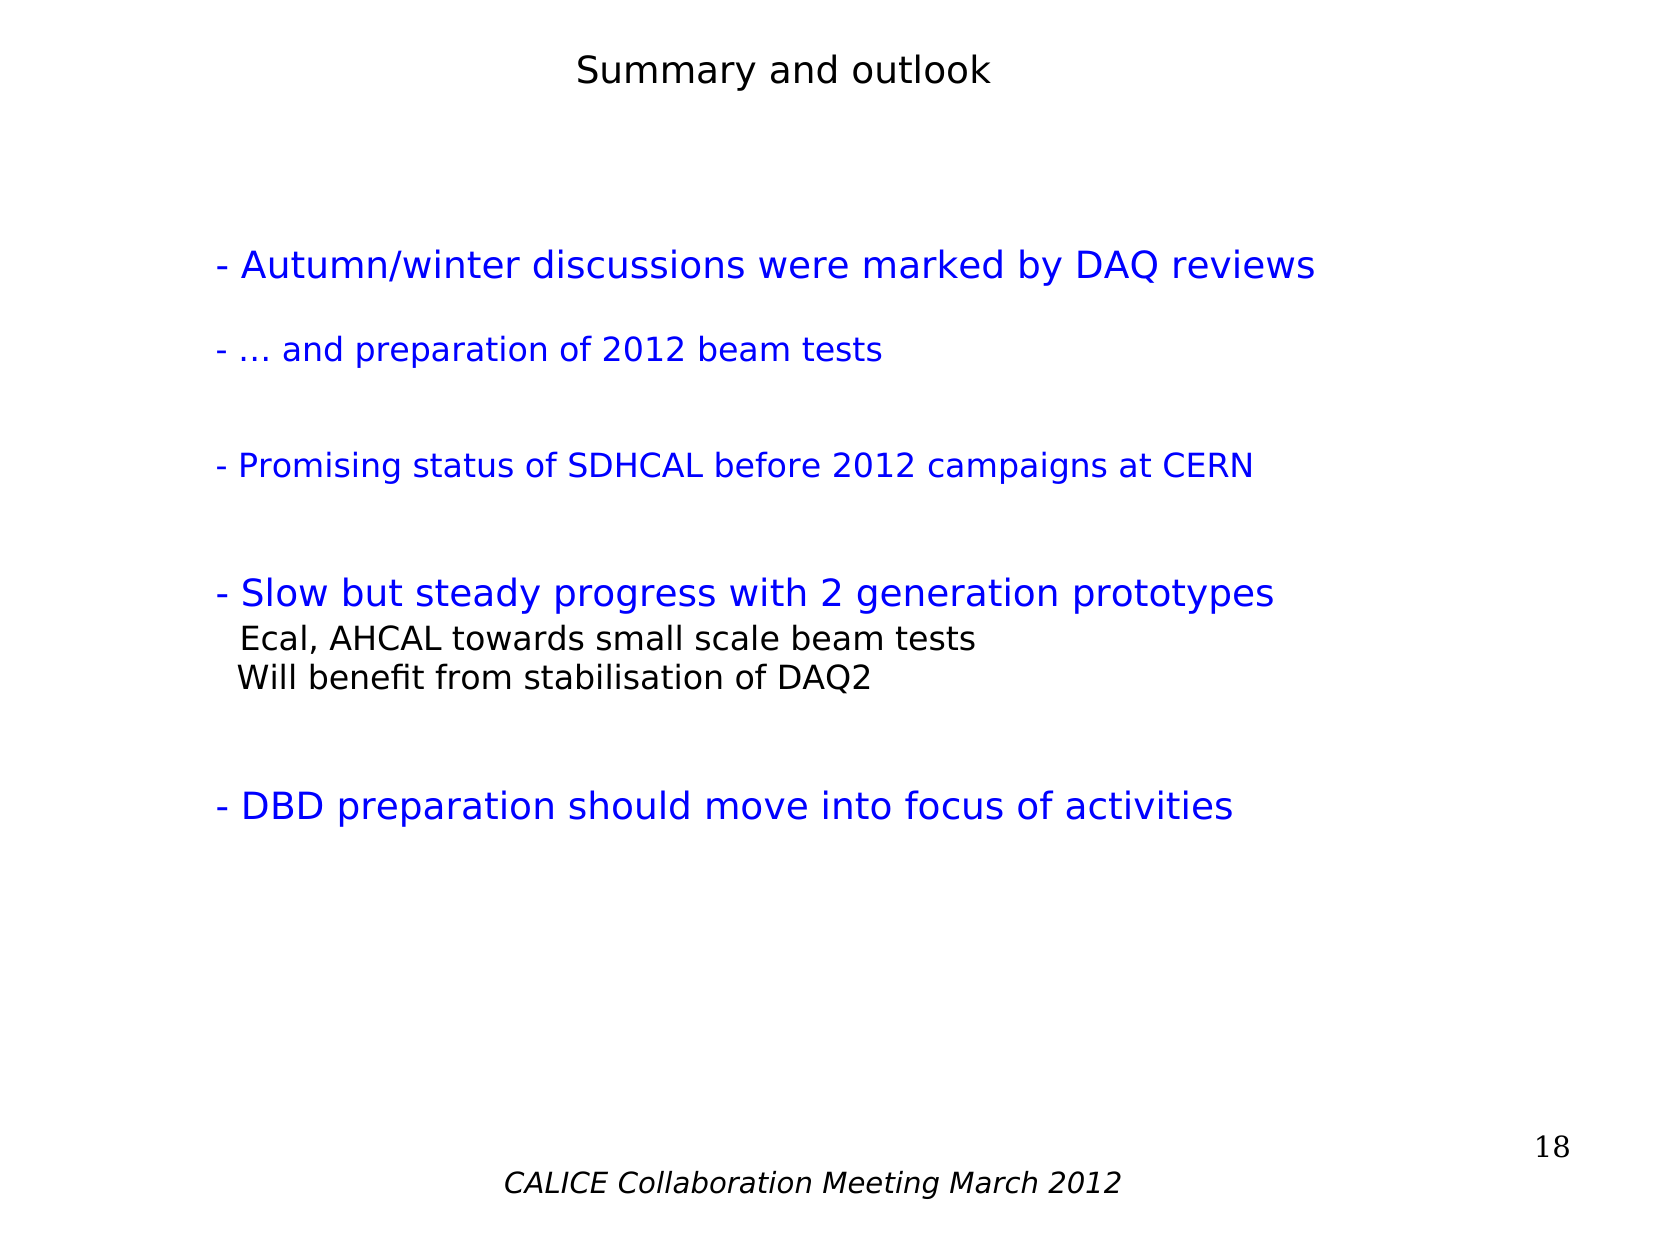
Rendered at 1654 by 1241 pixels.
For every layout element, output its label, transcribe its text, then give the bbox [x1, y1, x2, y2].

text_box - Autumn/winter discussions were marked by DAQ reviews - … and preparation of 2012 beam tests - Promising status of SDHCAL before 2012 campaigns at CERN - Slow but steady progress with 2 generation prototypes Ecal, AHCAL towards small scale beam tests Will benefit from stabilisation of DAQ2 - DBD preparation should move into focus of activities [200, 236, 1338, 924]
text_box Summary and outlook [561, 41, 1006, 100]
